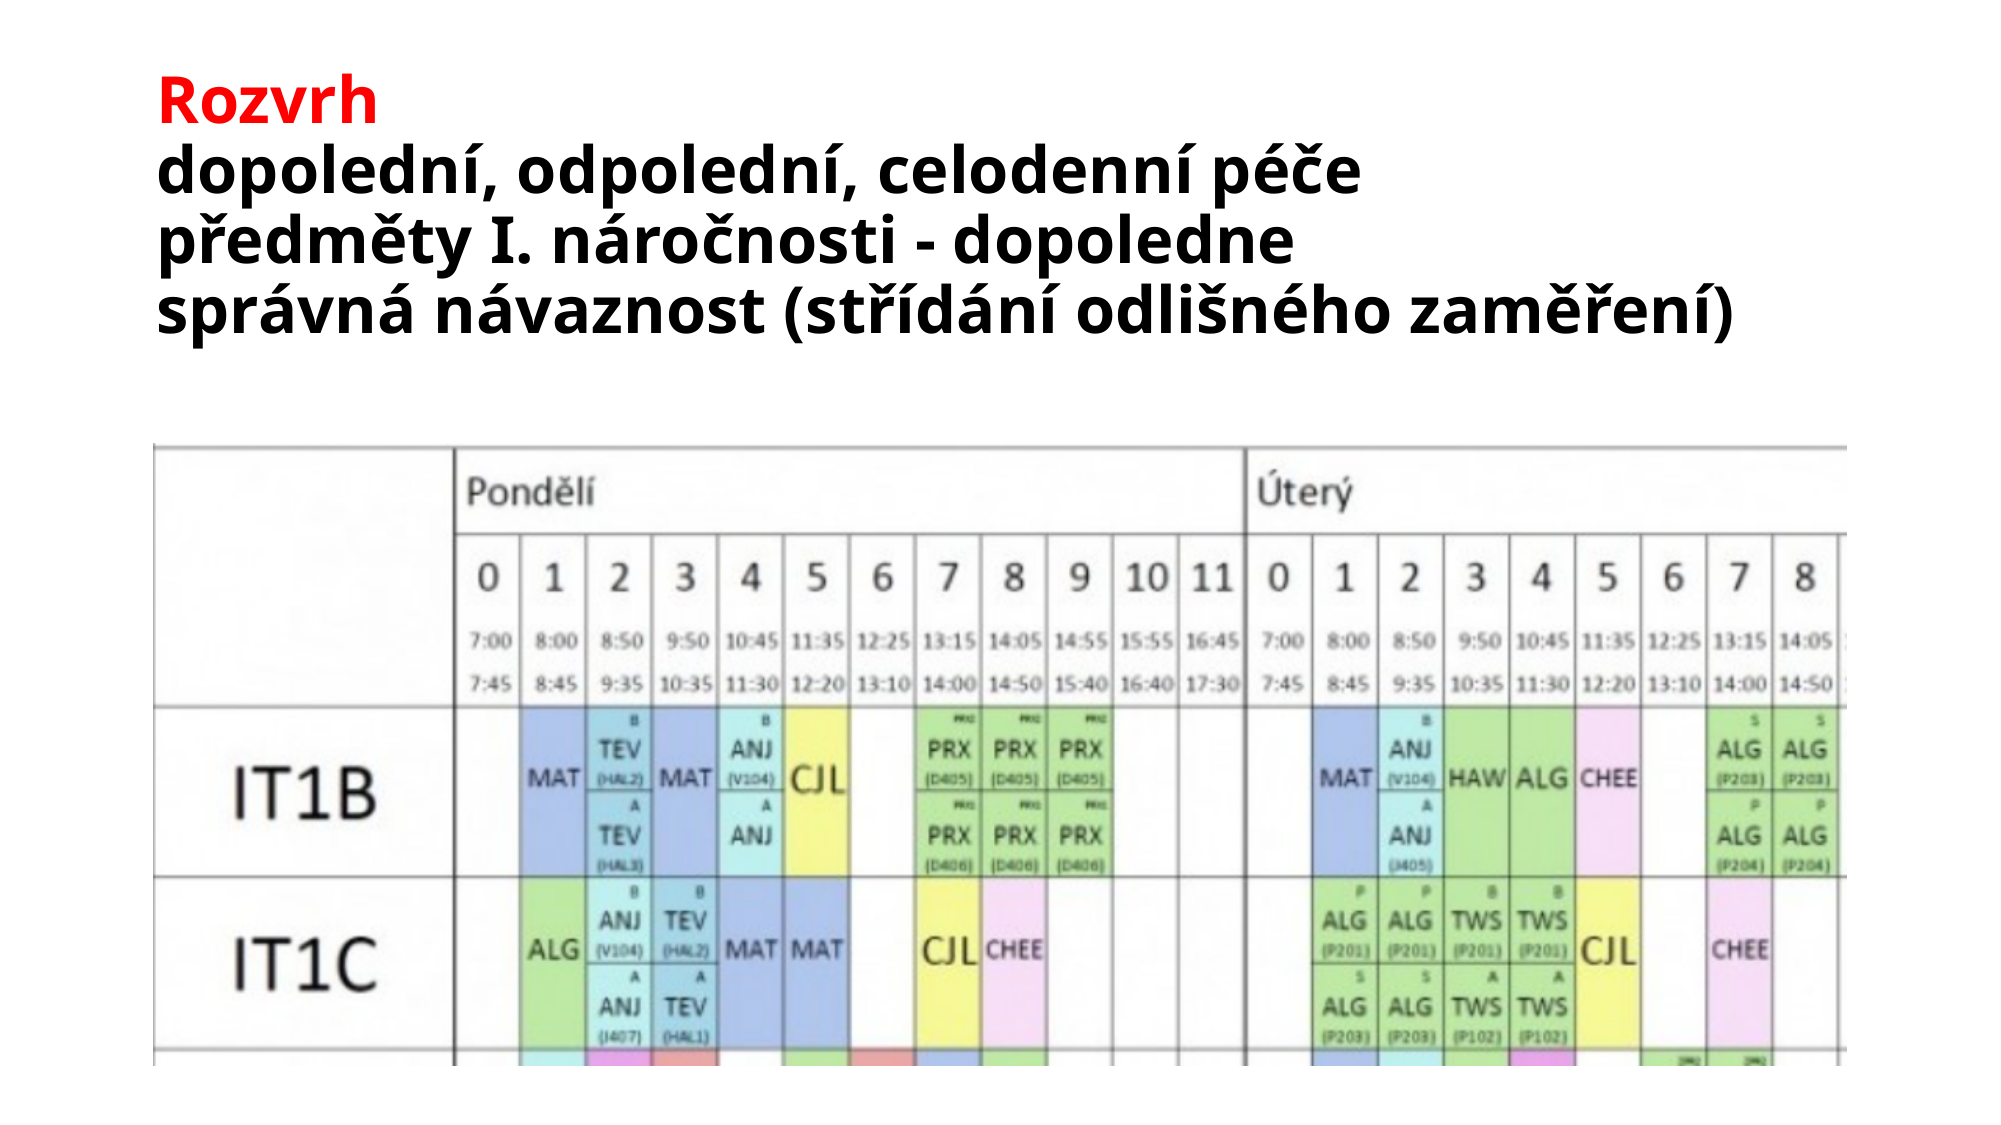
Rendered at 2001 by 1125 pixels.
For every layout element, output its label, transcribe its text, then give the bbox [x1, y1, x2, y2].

picture [153, 443, 1847, 1066]
title Rozvrh dopolední, odpolední, celodenní péče předměty I. náročnosti - dopoledne správná návaznost (střídání odlišného zaměření) [141, 59, 1863, 356]
